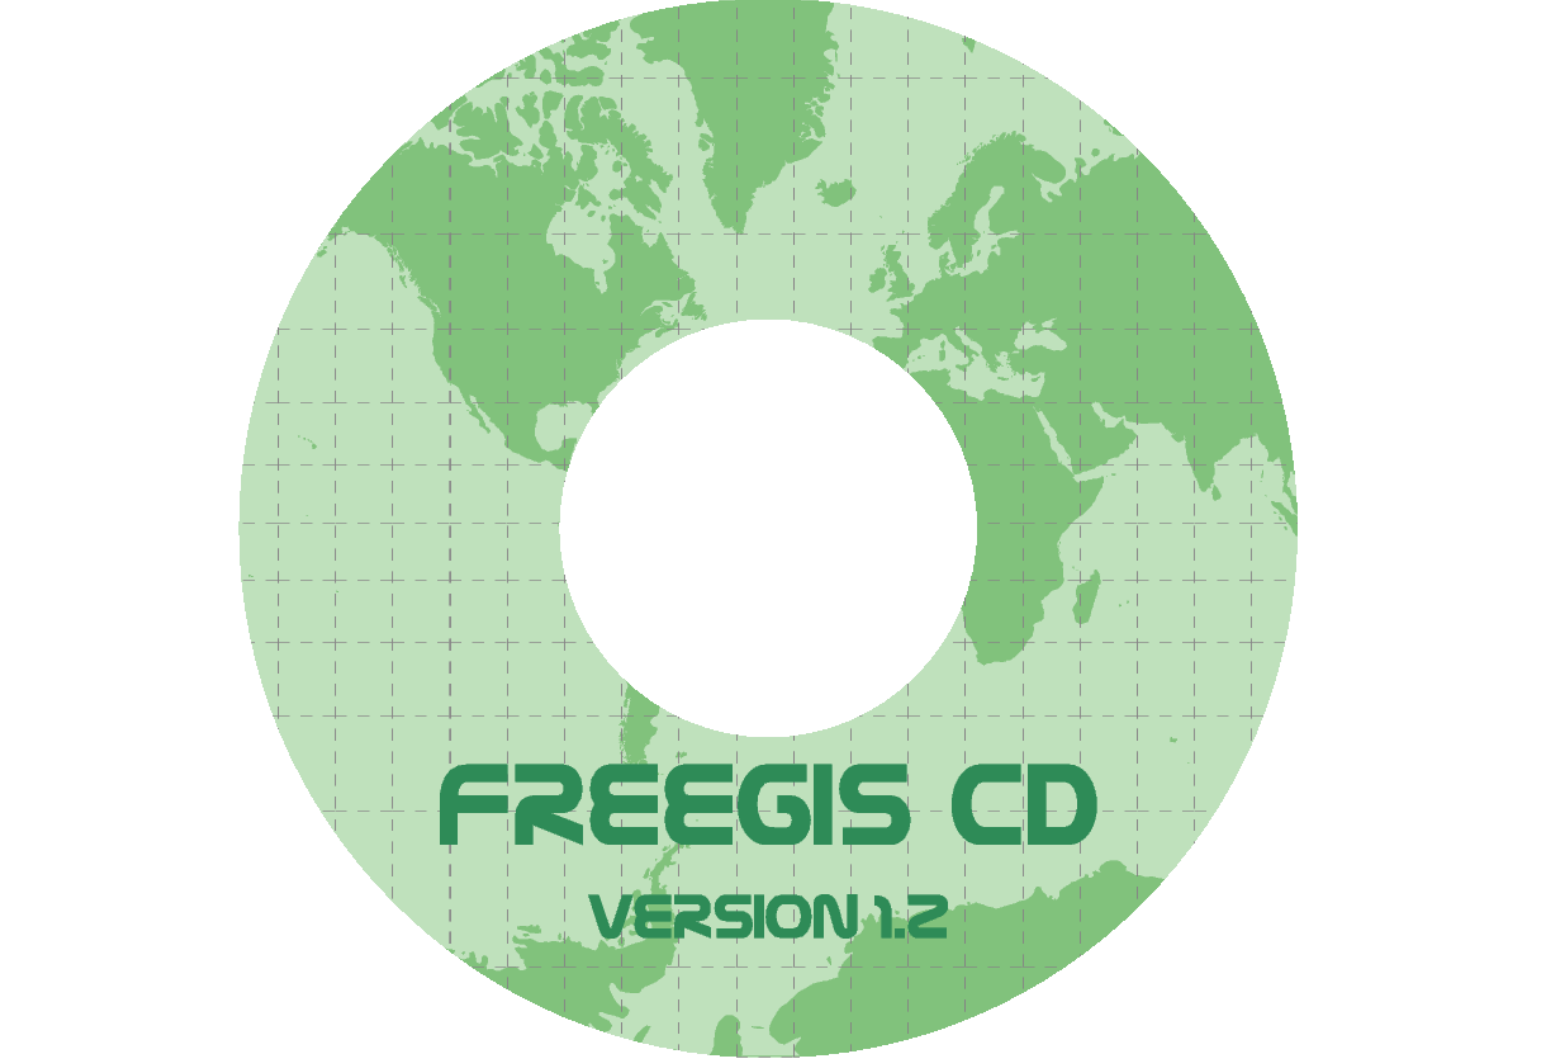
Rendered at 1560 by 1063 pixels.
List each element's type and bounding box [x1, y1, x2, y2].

picture [236, 0, 1299, 1063]
